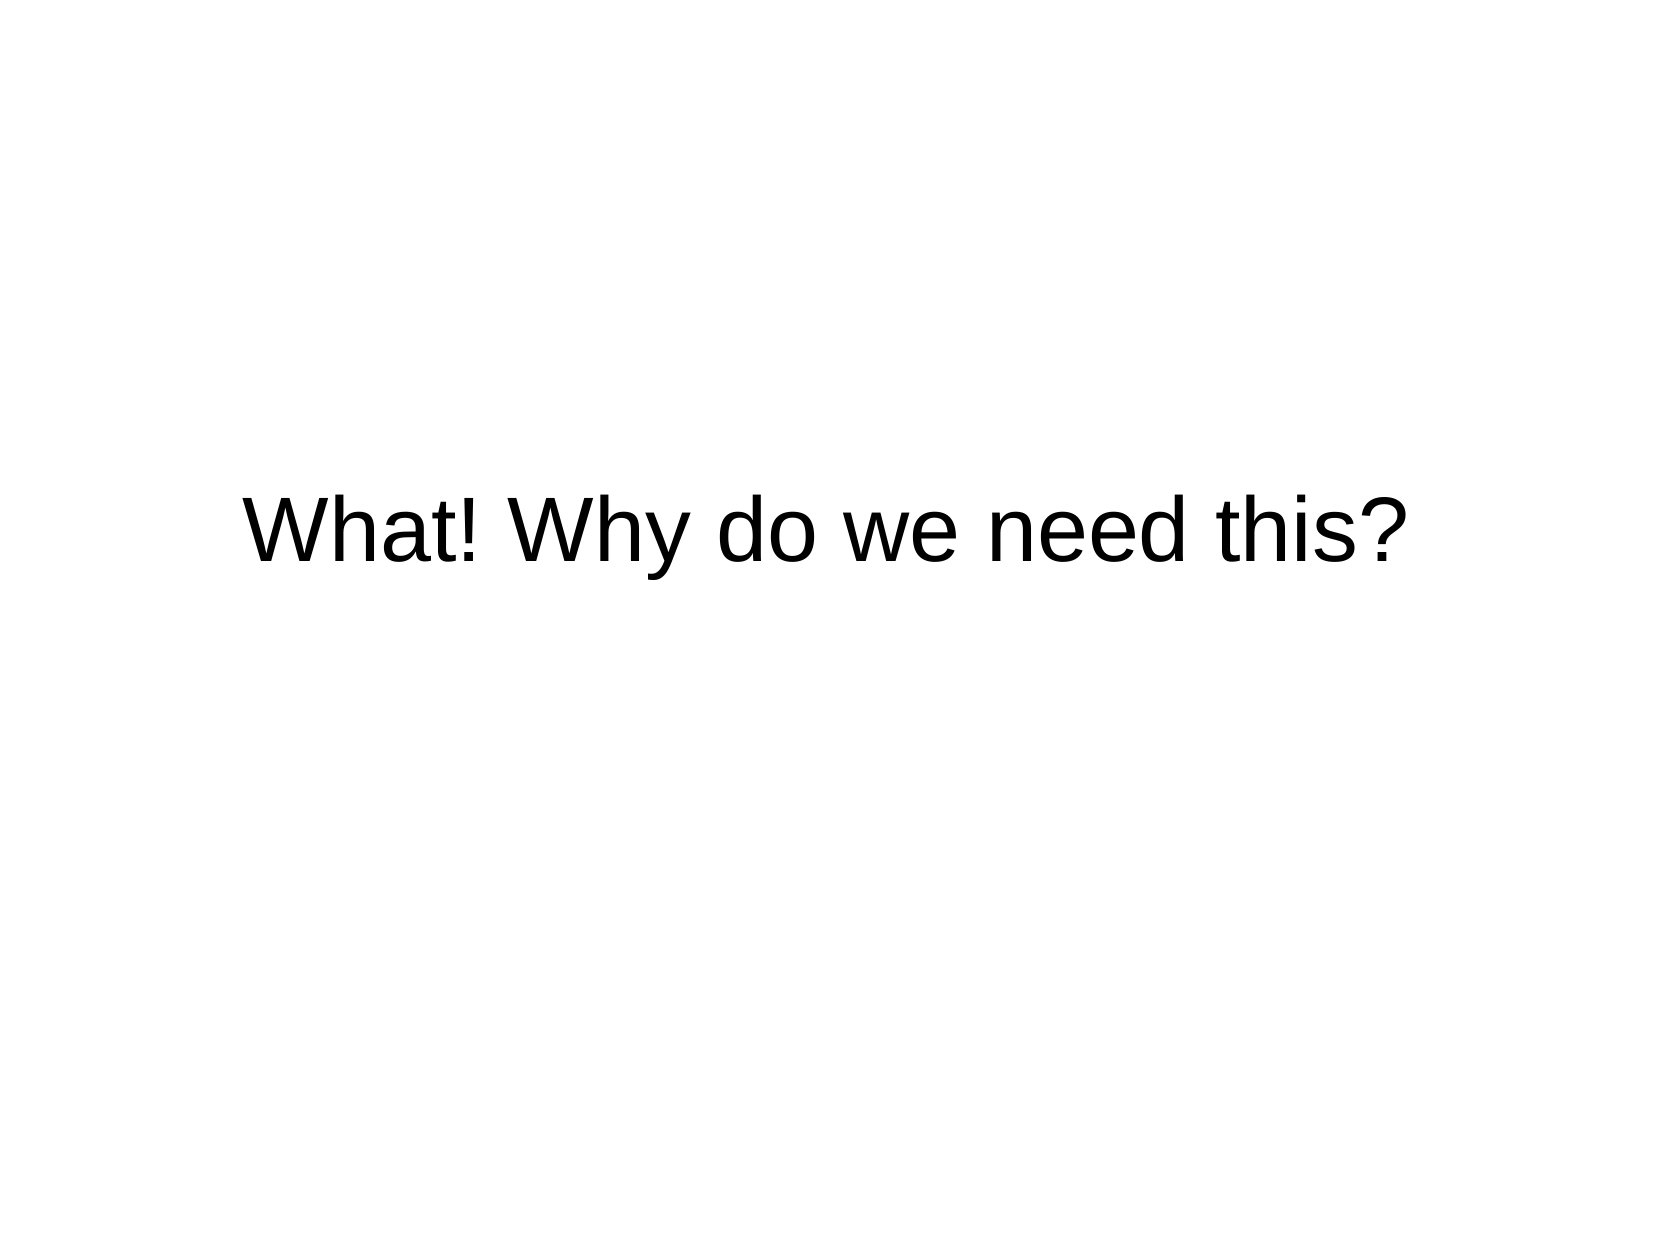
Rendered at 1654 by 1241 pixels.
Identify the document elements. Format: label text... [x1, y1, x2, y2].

subtitle What! Why do we need this? [82, 49, 1571, 1010]
